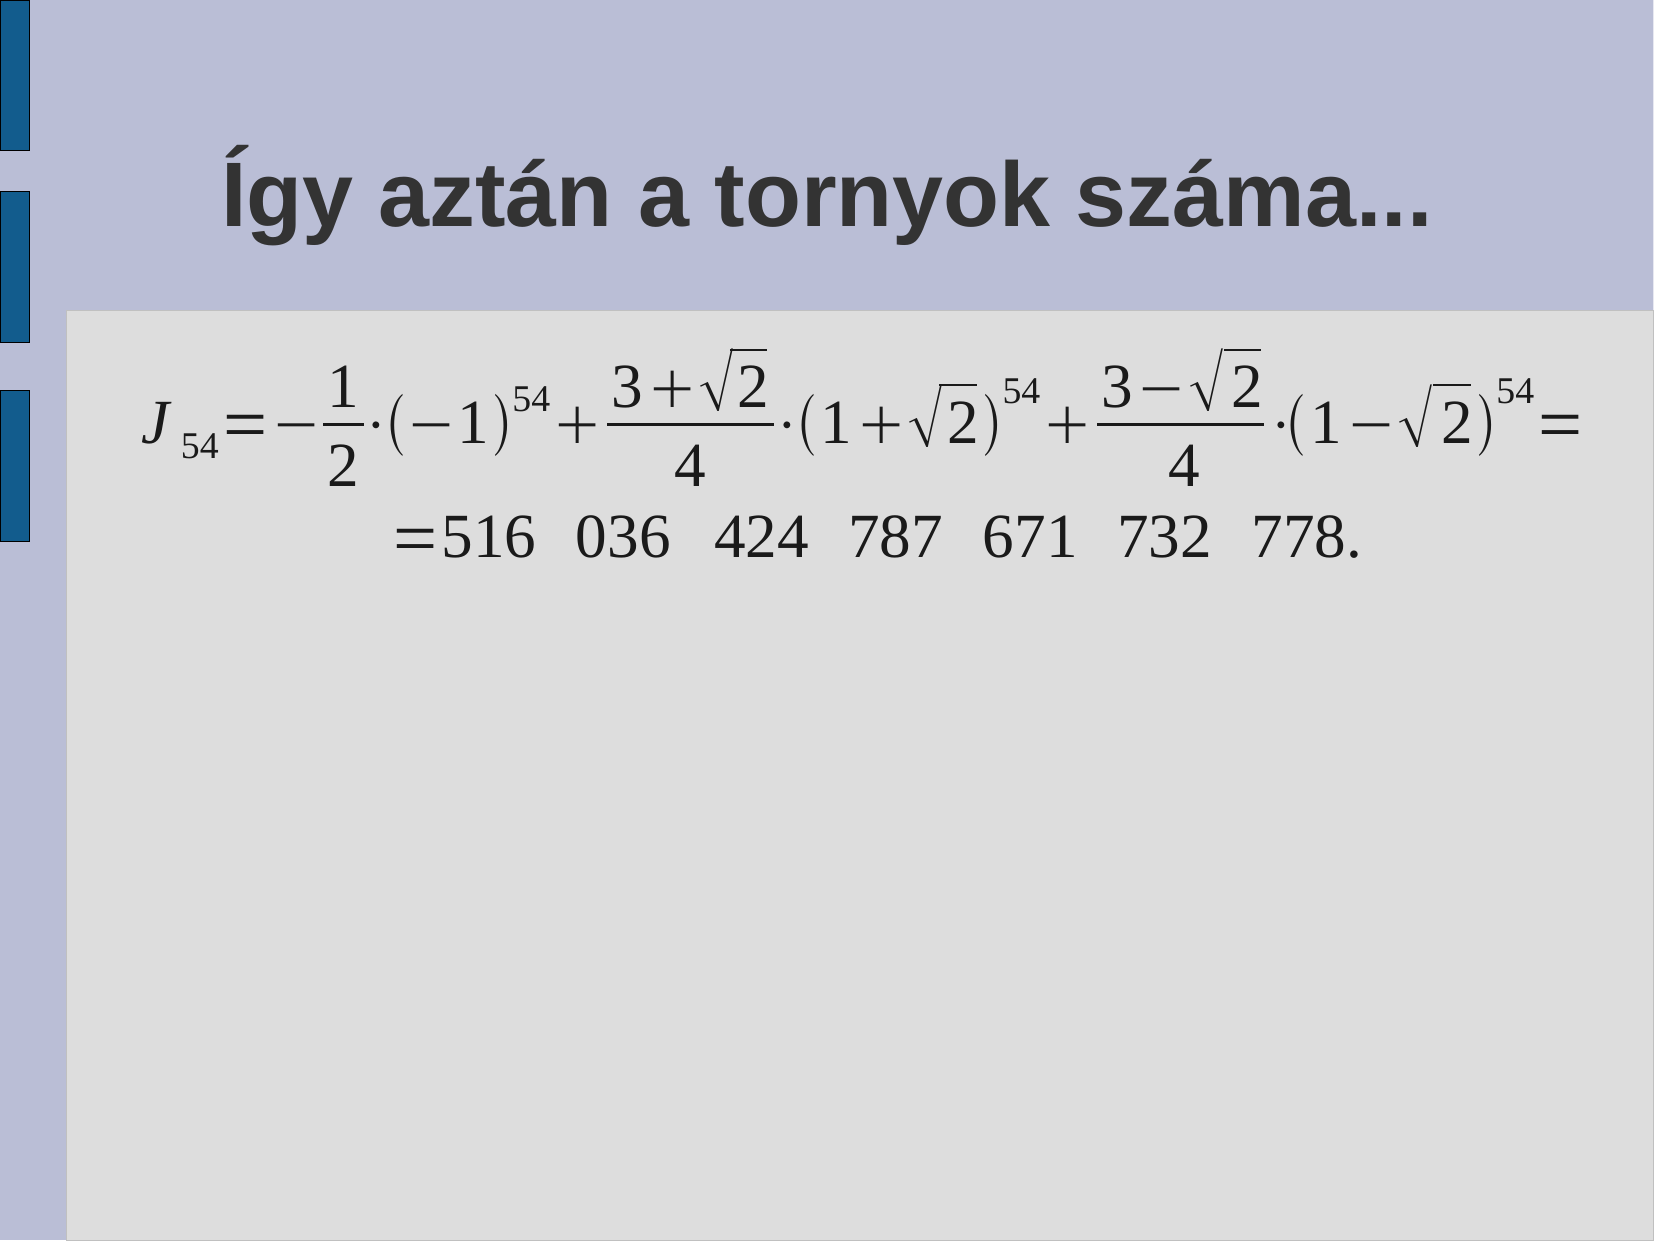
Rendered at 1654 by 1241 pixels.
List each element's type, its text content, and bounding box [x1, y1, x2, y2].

title Így aztán a tornyok száma... [121, 98, 1534, 291]
chart [121, 344, 1601, 573]
